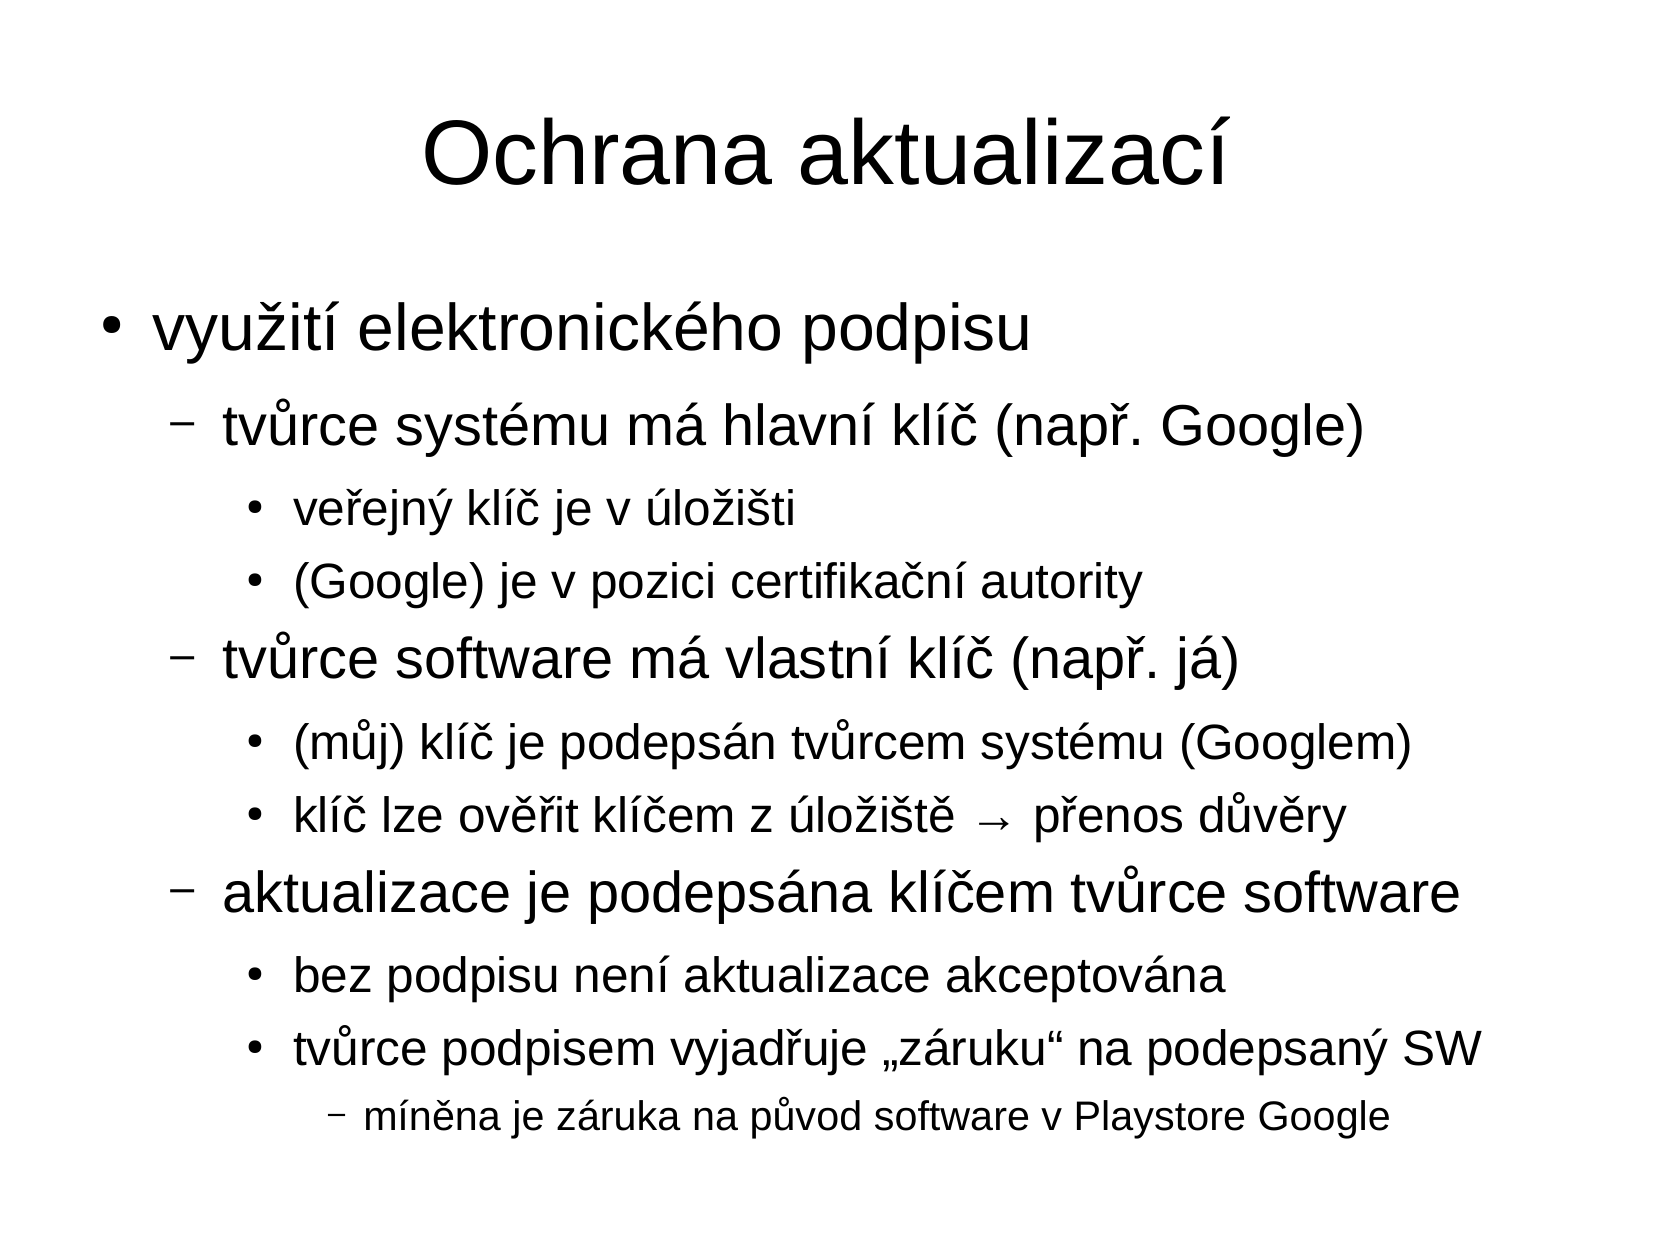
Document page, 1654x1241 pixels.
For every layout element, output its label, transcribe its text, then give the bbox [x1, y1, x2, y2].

title Ochrana aktualizací [82, 49, 1571, 257]
list využití elektronického podpisu tvůrce systému má hlavní klíč (např. Google) veřejný klíč je v úložišti (Google) je v pozici certifikační autority tvůrce software má vlastní klíč (např. já) (můj) klíč je podepsán tvůrcem systému (Googlem) klíč lze ověřit klíčem z úložiště → přenos důvěry aktualizace je podepsána klíčem tvůrce software bez podpisu není aktualizace akceptována tvůrce podpisem vyjadřuje „záruku“ na podepsaný SW míněna je záruka na původ software v Playstore Google [82, 290, 1538, 1146]
